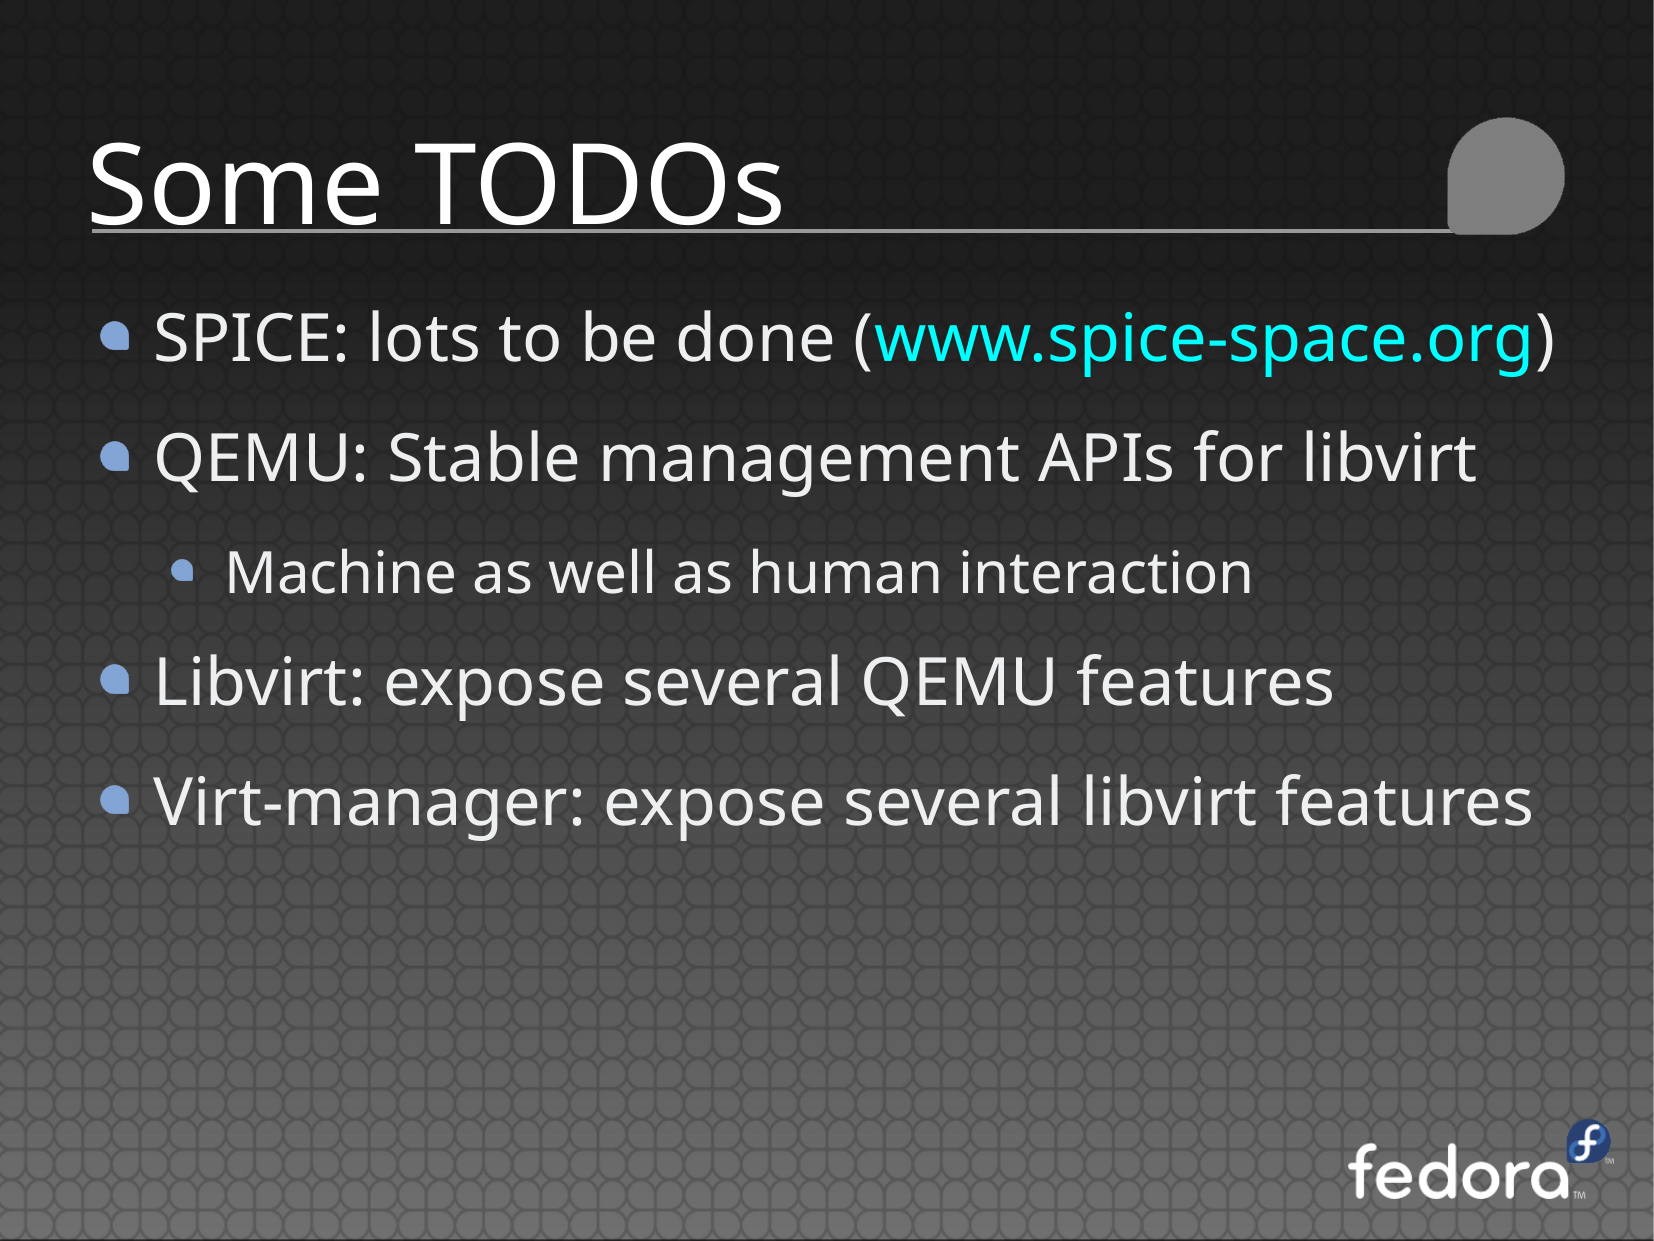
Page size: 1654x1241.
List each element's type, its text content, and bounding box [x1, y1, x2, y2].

title Some TODOs [86, 112, 1576, 249]
list SPICE: lots to be done (www.spice-space.org) QEMU: Stable management APIs for libvirt Machine as well as human interaction Libvirt: expose several QEMU features Virt-manager: expose several libvirt features [82, 290, 1571, 1109]
picture [0, 0, 1654, 1241]
